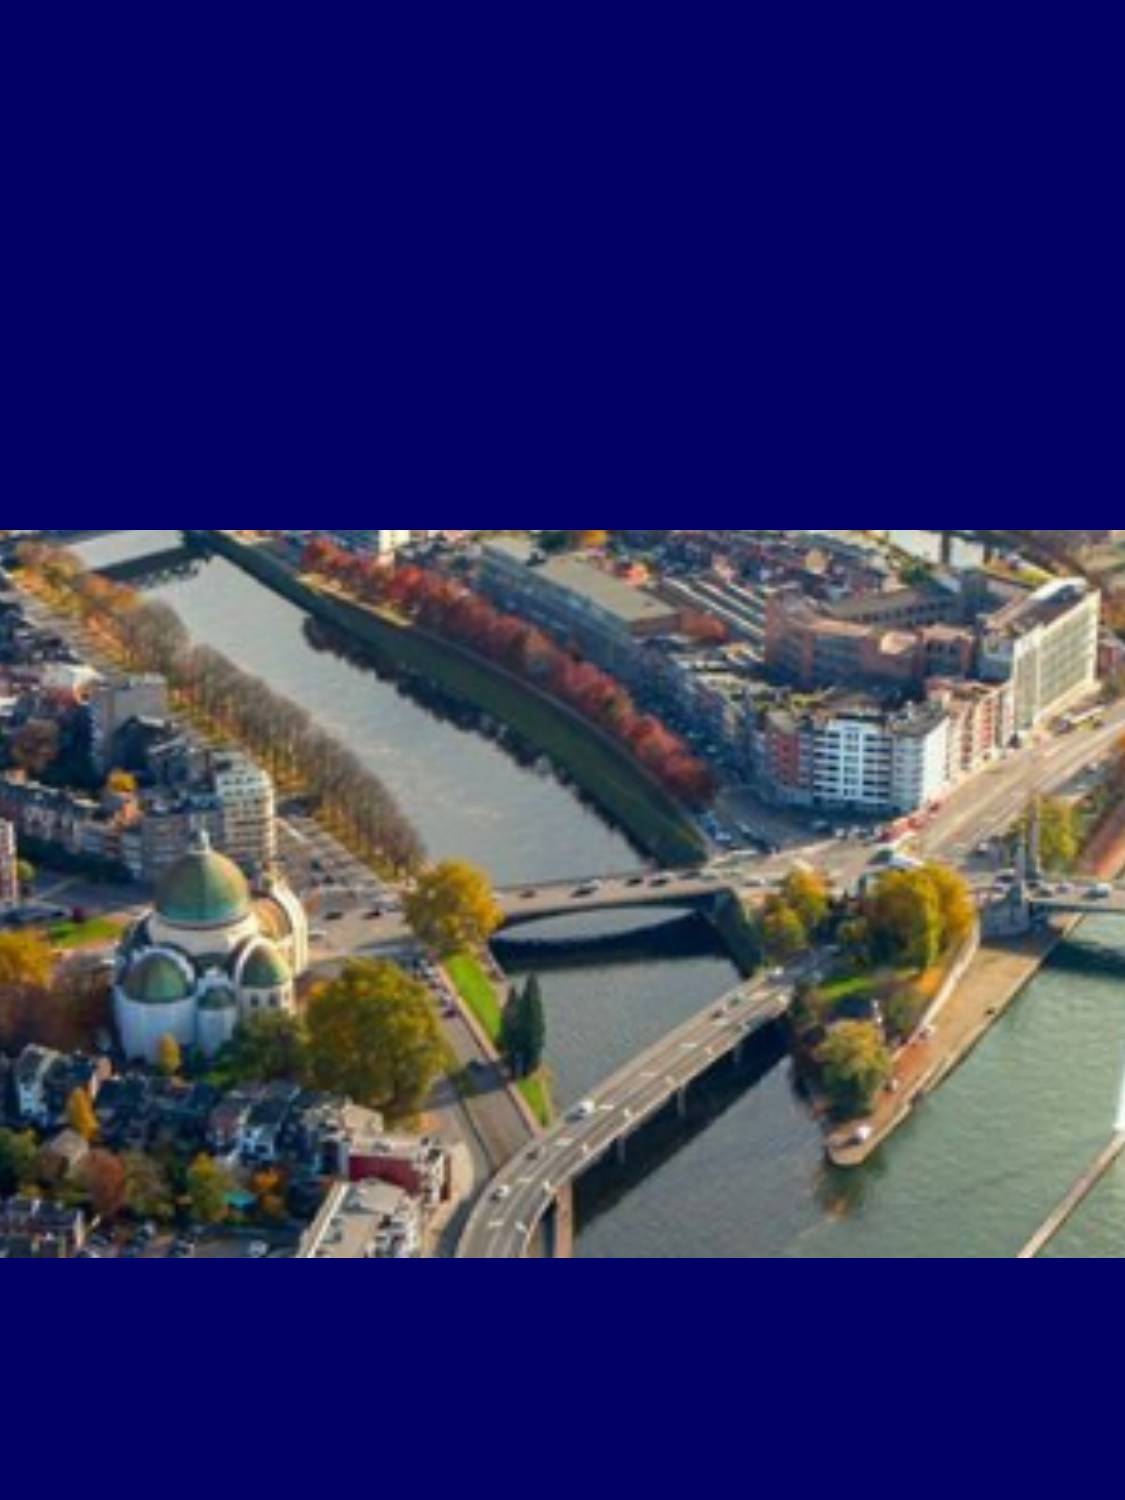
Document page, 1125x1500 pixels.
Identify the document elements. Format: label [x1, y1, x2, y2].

picture [0, 530, 1125, 1258]
